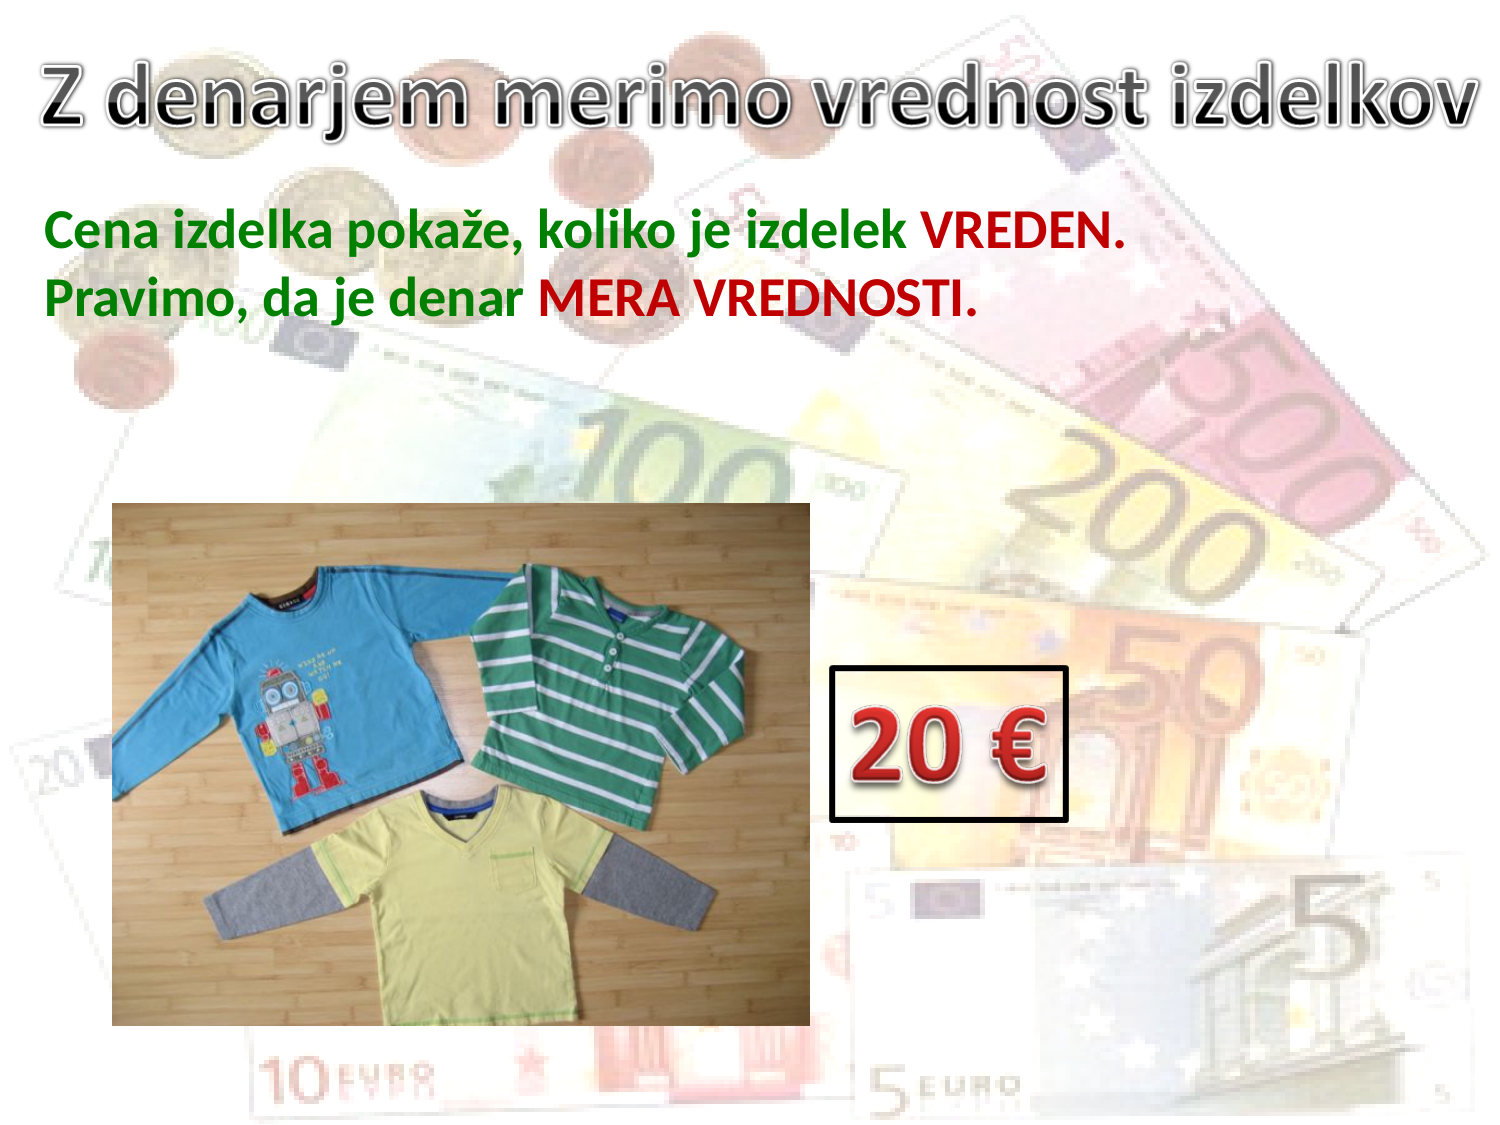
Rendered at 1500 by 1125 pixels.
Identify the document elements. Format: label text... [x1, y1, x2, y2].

picture [0, 0, 1500, 1125]
text_box Cena izdelka pokaže, koliko je izdelek VREDEN. Pravimo, da je denar MERA VREDNOSTI. [29, 184, 1447, 336]
